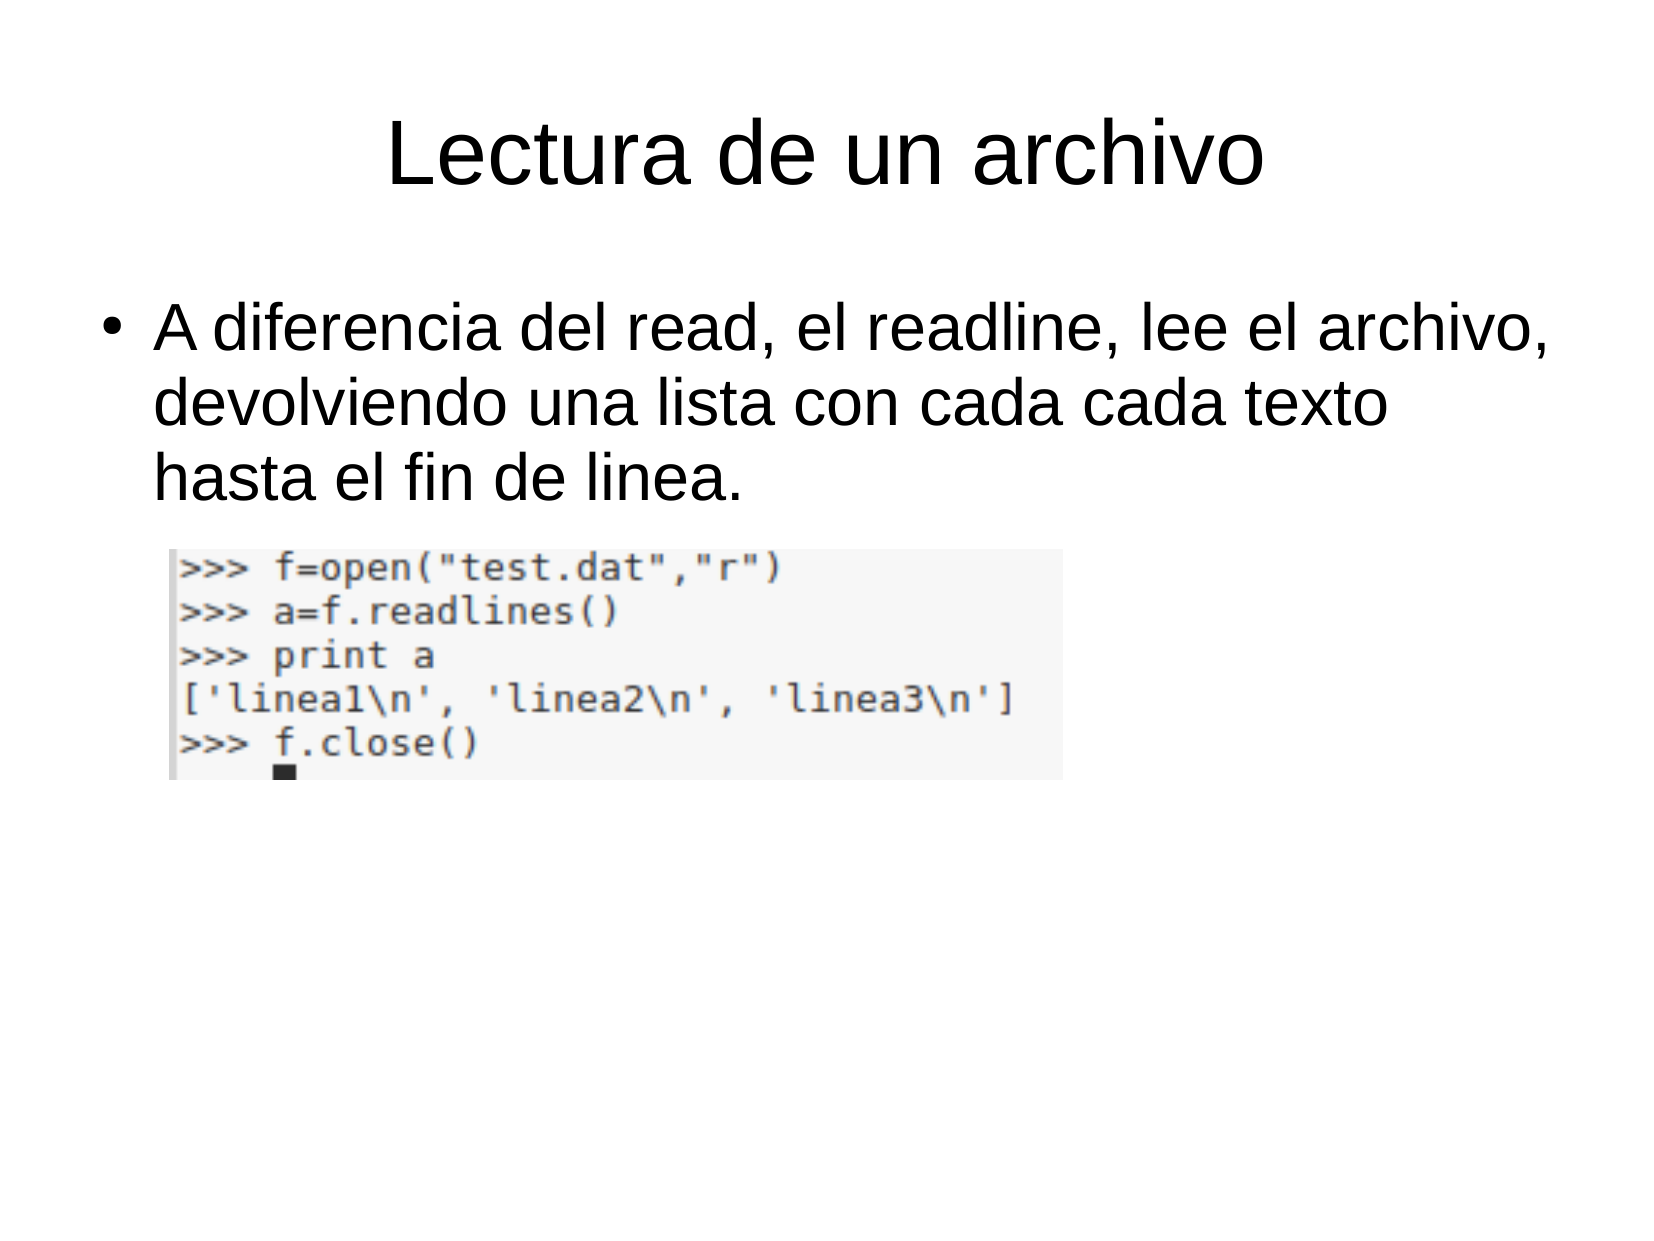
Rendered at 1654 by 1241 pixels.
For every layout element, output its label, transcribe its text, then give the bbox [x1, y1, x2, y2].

title Lectura de un archivo [82, 49, 1571, 257]
picture [169, 549, 1063, 780]
list A diferencia del read, el readline, lee el archivo, devolviendo una lista con cada cada texto hasta el fin de linea. [82, 290, 1571, 556]
